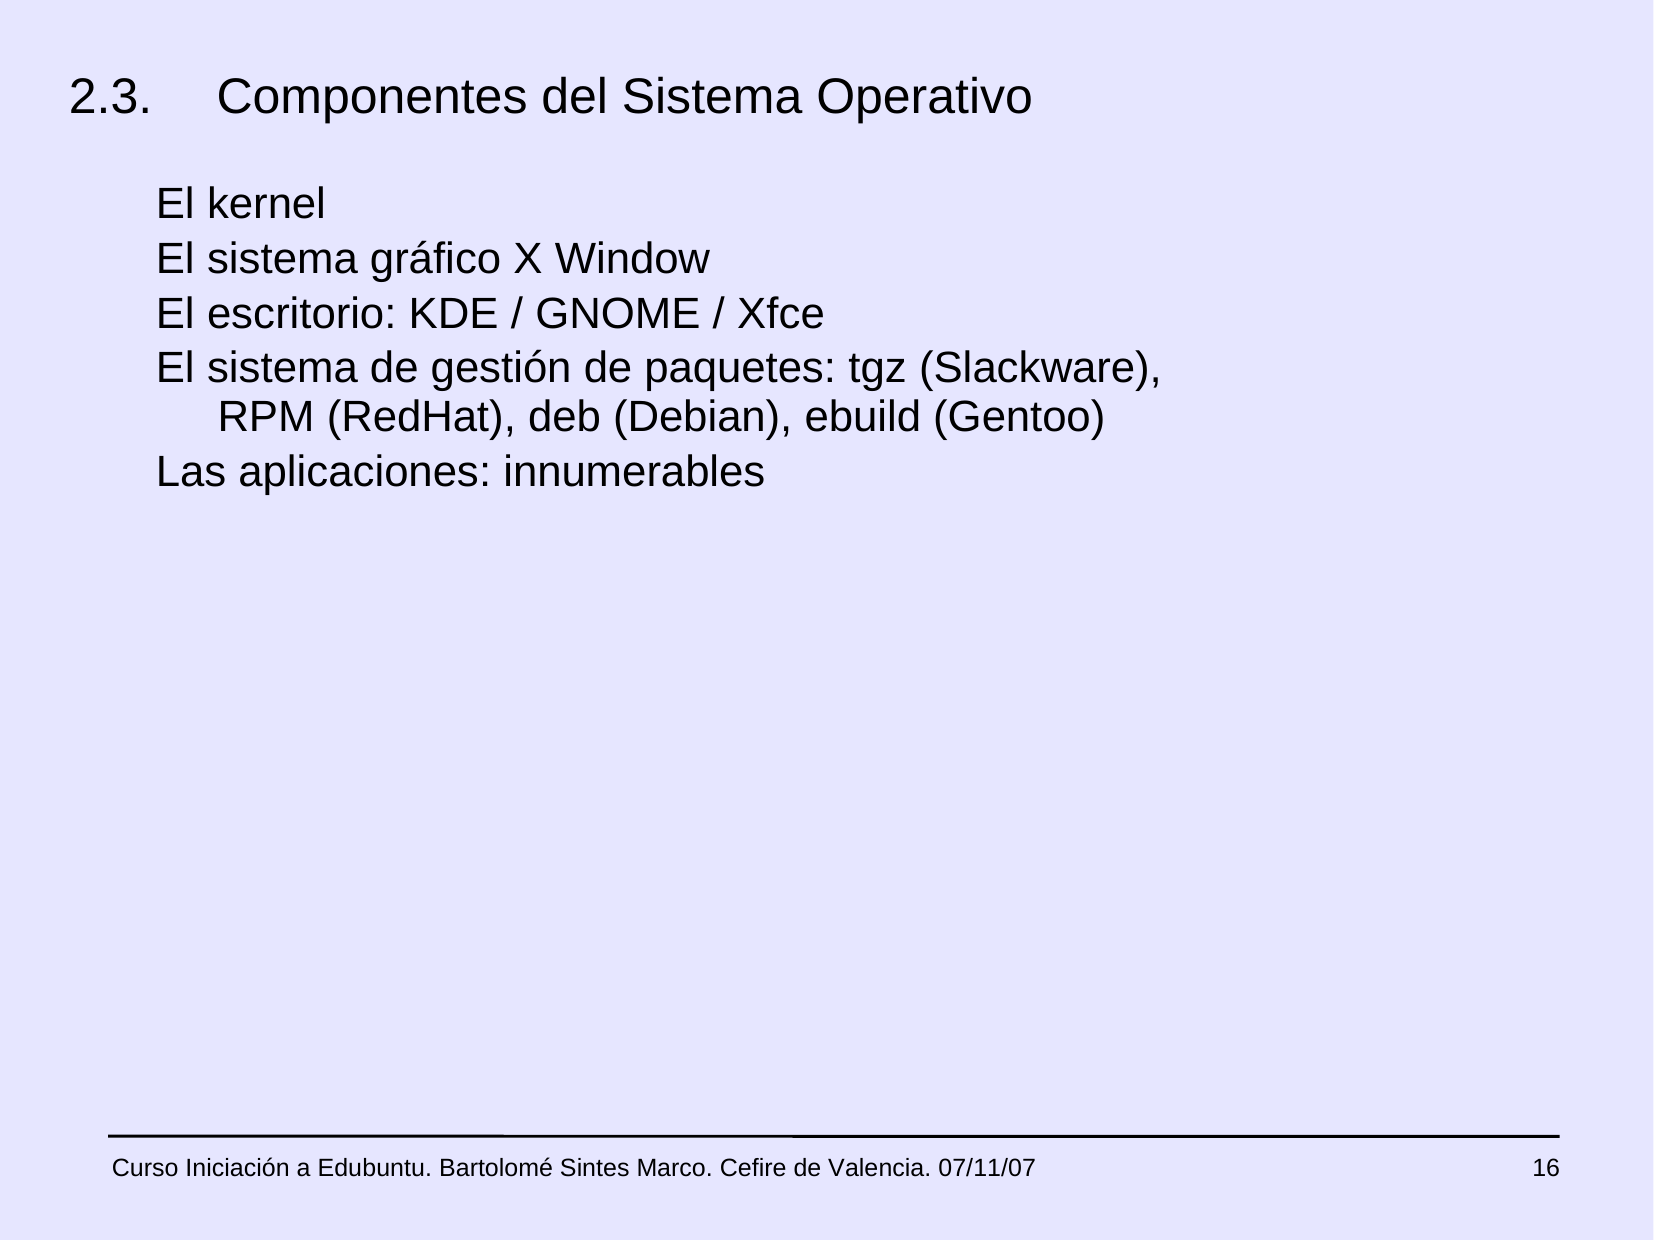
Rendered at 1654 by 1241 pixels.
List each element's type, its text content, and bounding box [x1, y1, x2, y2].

text_box 2.3. Componentes del Sistema Operativo El kernel El sistema gráfico X Window El escritorio: KDE / GNOME / Xfce El sistema de gestión de paquetes: tgz (Slackware), RPM (RedHat), deb (Debian), ebuild (Gentoo) Las aplicaciones: innumerables [69, 67, 1252, 1092]
